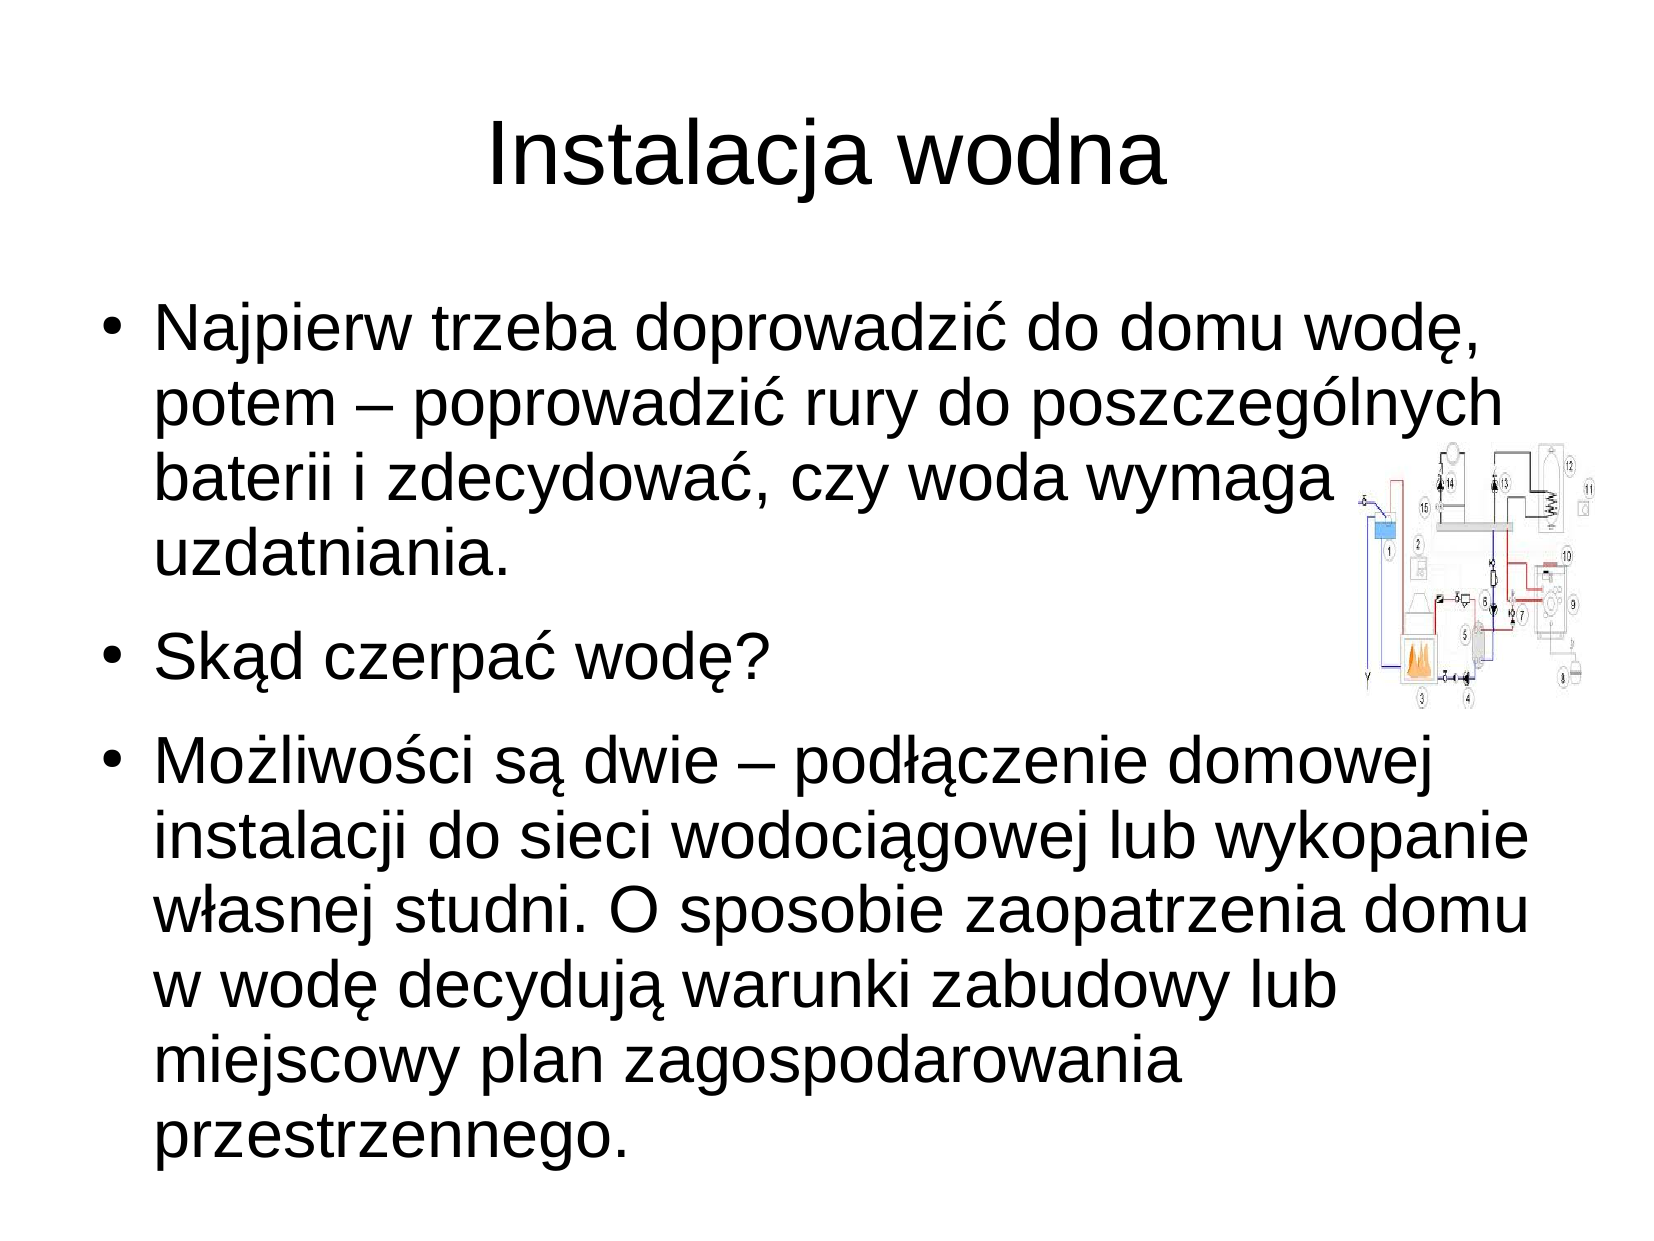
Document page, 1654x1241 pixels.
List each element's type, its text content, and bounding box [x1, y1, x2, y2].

picture [1358, 442, 1595, 709]
title Instalacja wodna [82, 49, 1571, 257]
list Najpierw trzeba doprowadzić do domu wodę, potem – poprowadzić rury do poszczególnych baterii i zdecydować, czy woda wymaga uzdatniania. Skąd czerpać wodę? Możliwości są dwie – podłączenie domowej instalacji do sieci wodociągowej lub wykopanie własnej studni. O sposobie zaopatrzenia domu w wodę decydują warunki zabudowy lub miejscowy plan zagospodarowania przestrzennego. [82, 290, 1571, 1172]
